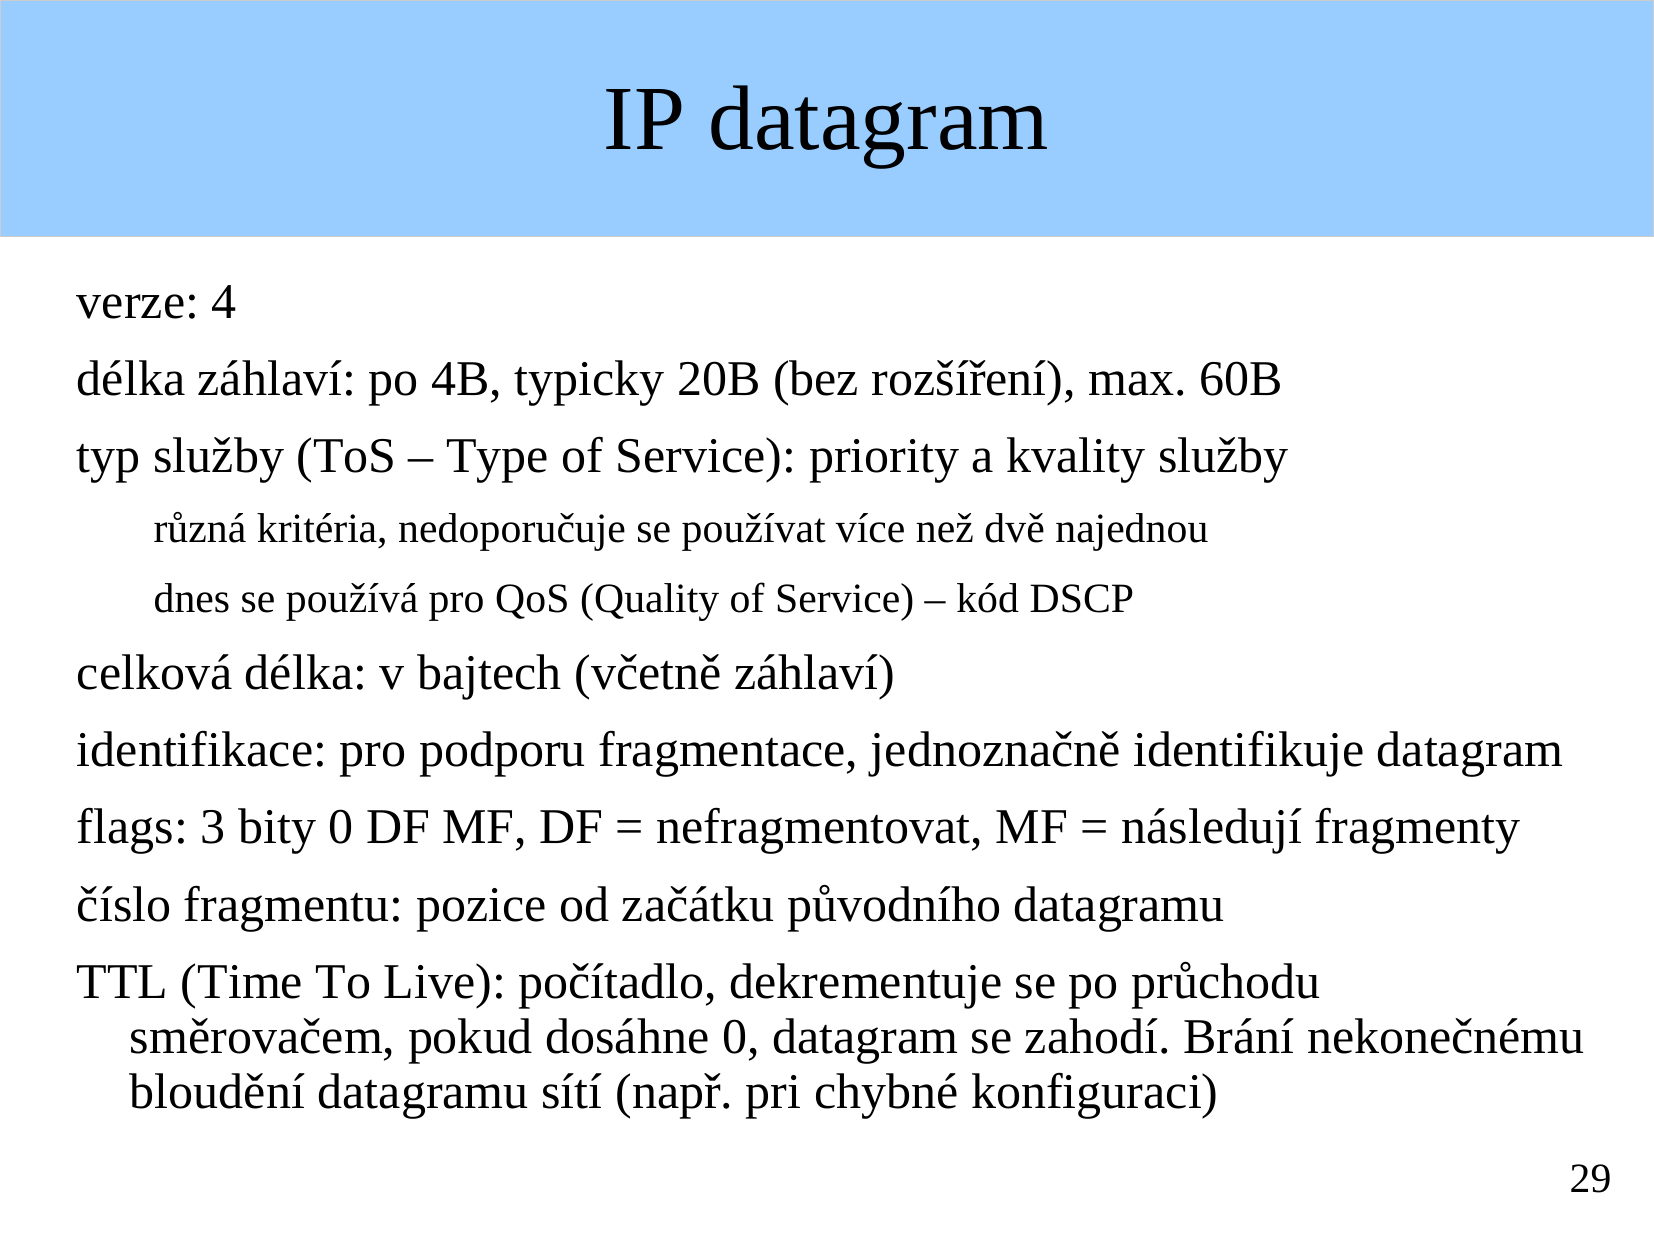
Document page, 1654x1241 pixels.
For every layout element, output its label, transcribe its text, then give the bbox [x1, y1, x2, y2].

list verze: 4 délka záhlaví: po 4B, typicky 20B (bez rozšíření), max. 60B typ služby (ToS – Type of Service): priority a kvality služby různá kritéria, nedoporučuje se používat více než dvě najednou dnes se používá pro QoS (Quality of Service) – kód DSCP celková délka: v bajtech (včetně záhlaví) identifikace: pro podporu fragmentace, jednoznačně identifikuje datagram flags: 3 bity 0 DF MF, DF = nefragmentovat, MF = následují fragmenty číslo fragmentu: pozice od začátku původního datagramu TTL (Time To Live): počítadlo, dekrementuje se po průchodu směrovačem, pokud dosáhne 0, datagram se zahodí. Brání nekonečnému bloudění datagramu sítí (např. pri chybné konfiguraci) [59, 273, 1595, 1175]
title IP datagram [0, 0, 1654, 237]
